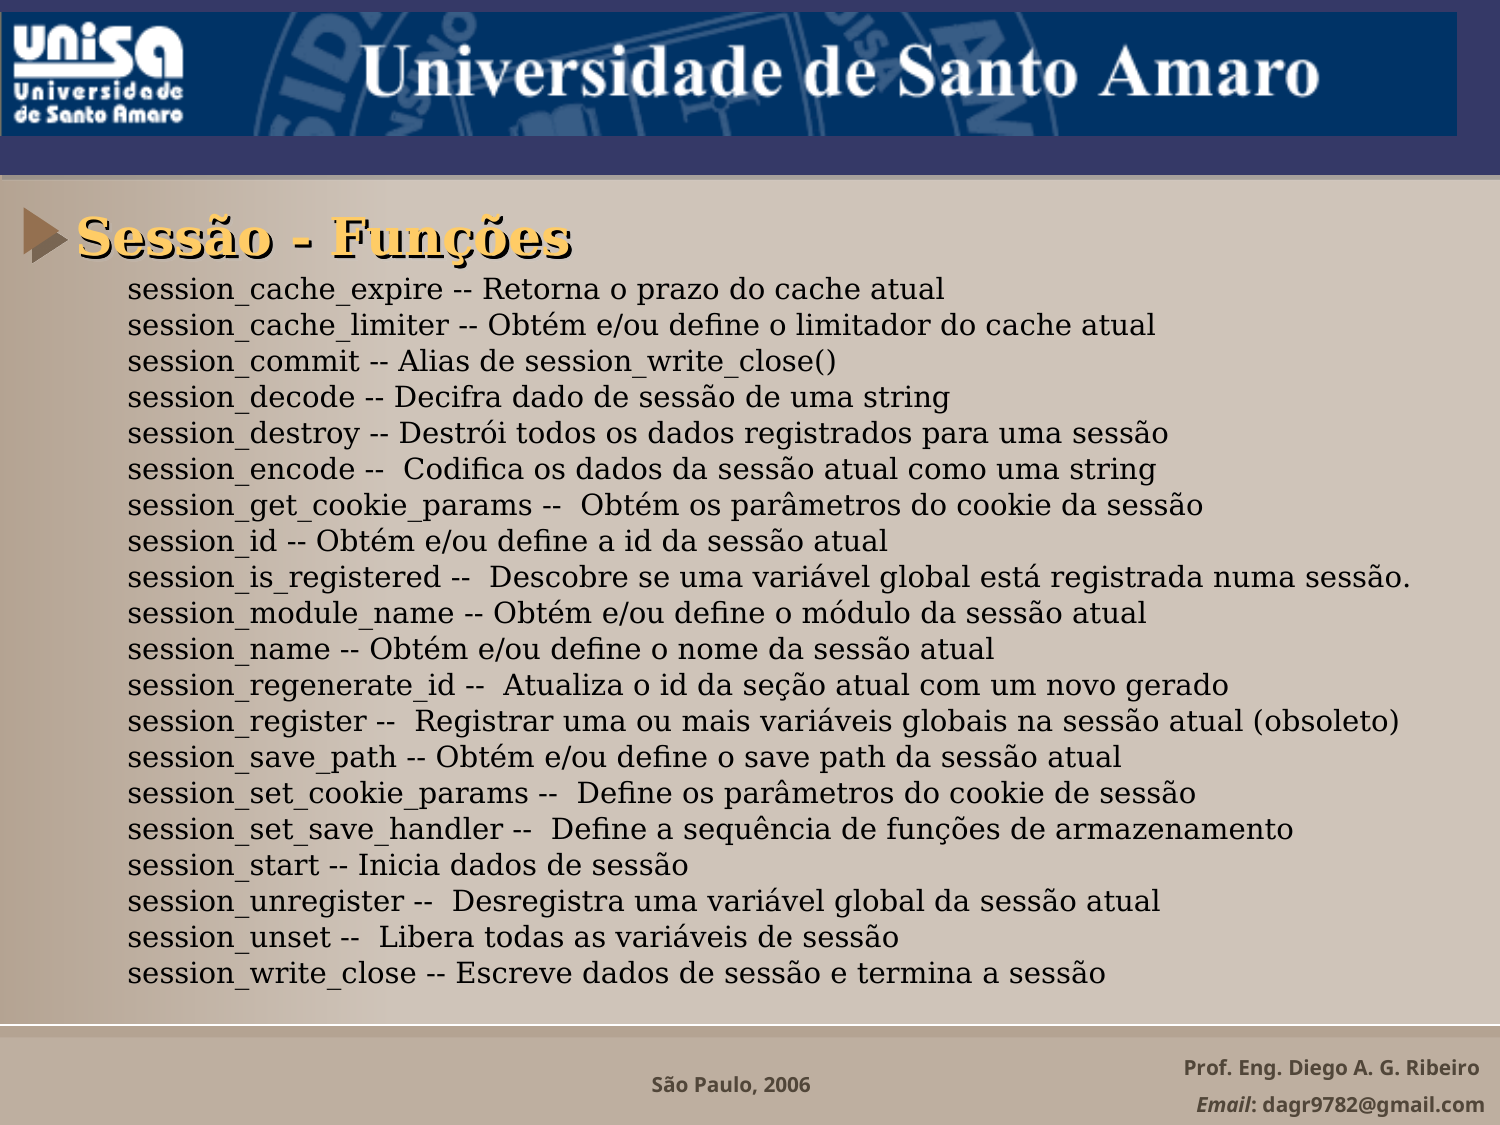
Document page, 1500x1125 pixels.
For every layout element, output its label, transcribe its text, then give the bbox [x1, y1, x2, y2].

text_box Sessão - Funções [75, 207, 701, 268]
text_box [23, 207, 60, 255]
text_box session_cache_expire -- Retorna o prazo do cache atual session_cache_limiter -- Obtém e/ou define o limitador do cache atual session_commit -- Alias de session_write_close() session_decode -- Decifra dado de sessão de uma string session_destroy -- Destrói todos os dados registrados para uma sessão session_encode -- Codifica os dados da sessão atual como uma string session_get_cookie_params -- Obtém os parâmetros do cookie da sessão session_id -- Obtém e/ou define a id da sessão atual session_is_registered -- Descobre se uma variável global está registrada numa sessão. session_module_name -- Obtém e/ou define o módulo da sessão atual session_name -- Obtém e/ou define o nome da sessão atual session_regenerate_id -- Atualiza o id da seção atual com um novo gerado session_register -- Registrar uma ou mais variáveis globais na sessão atual (obsoleto) session_save_path -- Obtém e/ou define o save path da sessão atual session_set_cookie_params -- Define os parâmetros do cookie de sessão session_set_save_handler -- Define a sequência de funções de armazenamento session_start -- Inicia dados de sessão session_unregister -- Desregistra uma variável global da sessão atual session_unset -- Libera todas as variáveis de sessão session_write_close -- Escreve dados de sessão e termina a sessão [112, 263, 1438, 998]
